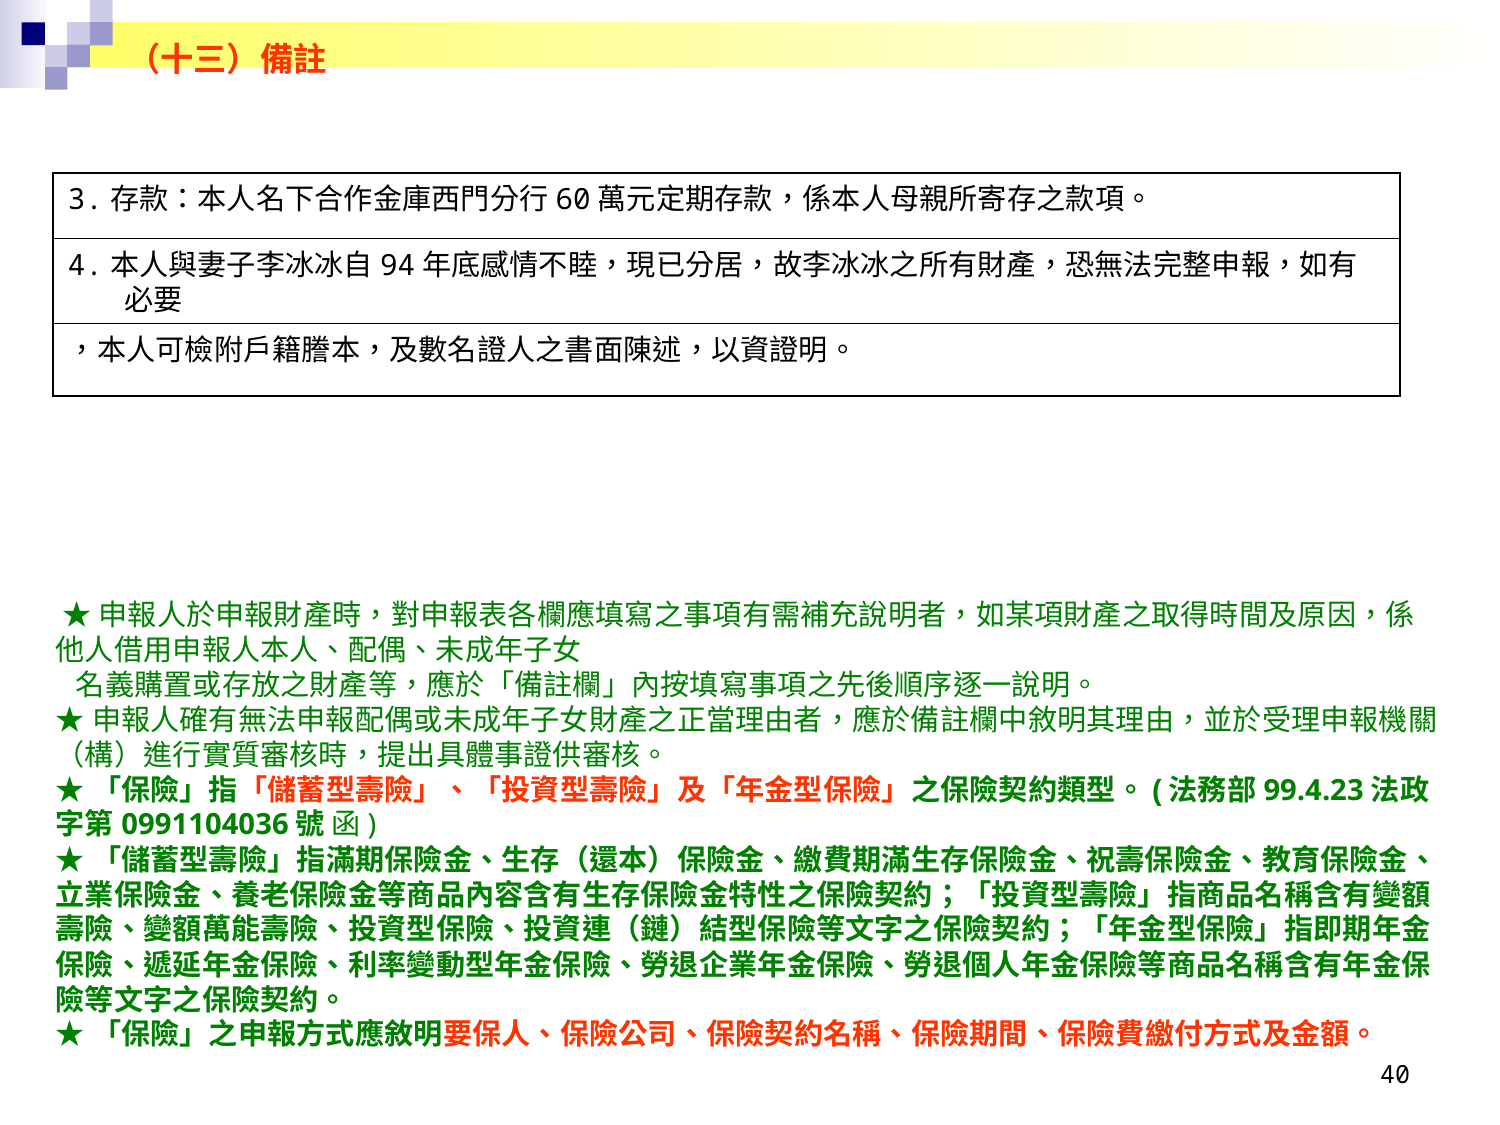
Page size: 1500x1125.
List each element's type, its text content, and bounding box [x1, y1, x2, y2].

title （十三）備註 [76, 30, 1427, 117]
table_cell 4.本人與妻子李冰冰自94年底感情不睦，現已分居，故李冰冰之所有財產，恐無法完整申報，如有必要 [54, 239, 1399, 323]
text_box <編號> [1074, 1059, 1426, 1101]
table_cell ，本人可檢附戶籍謄本，及數名證人之書面陳述，以資證明。 [54, 324, 1399, 395]
text_box ★申報人於申報財產時，對申報表各欄應填寫之事項有需補充說明者，如某項財產之取得時間及原因，係他人借用申報人本人、配偶、未成年子女 名義購置或存放之財產等，應於「備註欄」內按填寫事項之先後順序逐一說明。 ★申報人確有無法申報配偶或未成年子女財產之正當理由者，應於備註欄中敘明其理由，並於受理申報機關（構）進行實質審核時，提出具體事證供審核。 ★「保險」指「儲蓄型壽險」、「投資型壽險」及「年金型保險」之保險契約類型。(法務部99.4.23法政字第0991104036號 函) ★「儲蓄型壽險」指滿期保險金、生存（還本）保險金、繳費期滿生存保險金、祝壽保險金、教育保險金、立業保險金、養老保險金等商品內容含有生存保險金特性之保險契約；「投資型壽險」指商品名稱含有變額壽險、變額萬能壽險、投資型保險、投資連（鏈）結型保險等文字之保險契約；「年金型保險」指即期年金保險、遞延年金保險、利率變動型年金保險、勞退企業年金保險、勞退個人年金保險等商品名稱含有年金保險等文字之保險契約。 ★「保險」之申報方式應敘明要保人、保險公司、保險契約名稱、保險期間、保險費繳付方式及金額。 [41, 588, 1459, 1059]
table_cell [53, 397, 1400, 475]
table_header 3.存款：本人名下合作金庫西門分行60萬元定期存款，係本人母親所寄存之款項。 [54, 174, 1399, 238]
